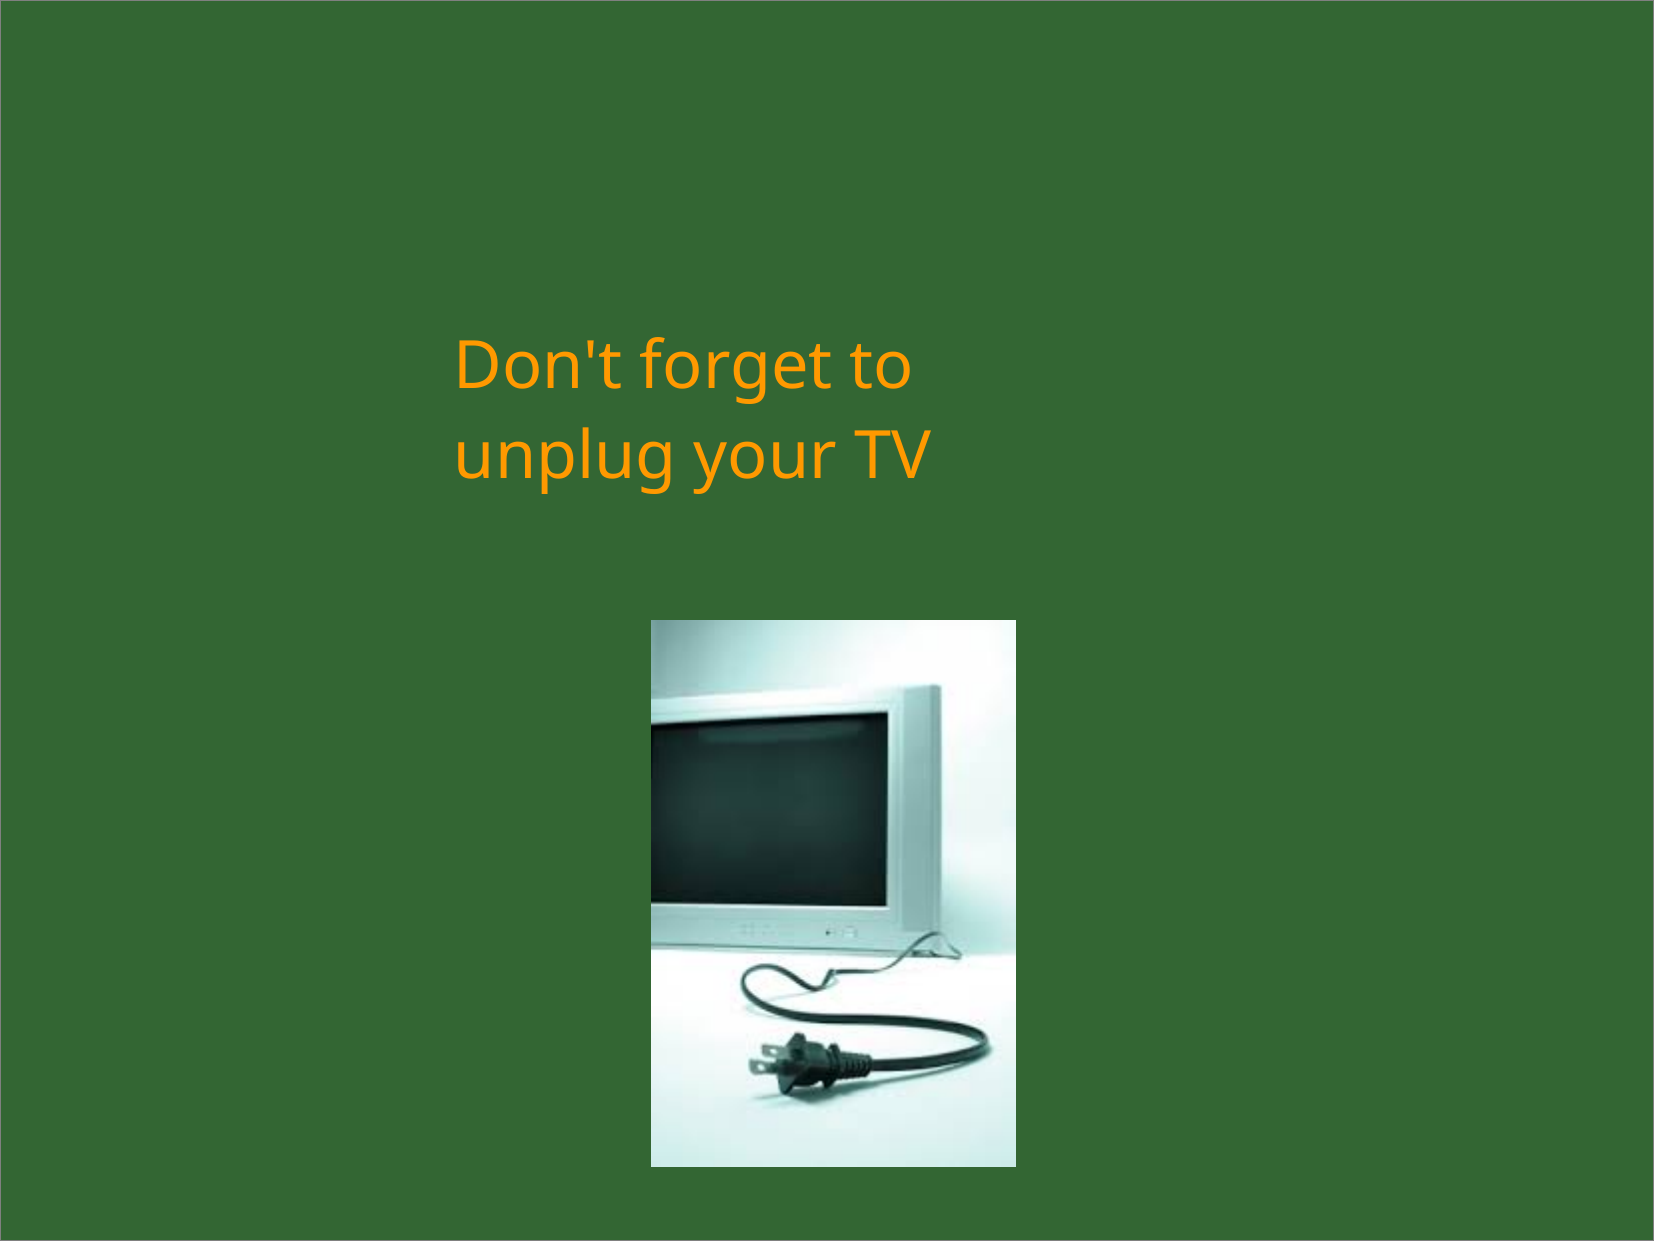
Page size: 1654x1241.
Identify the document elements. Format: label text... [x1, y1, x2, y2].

picture [651, 620, 1016, 1167]
text_box Don't forget to unplug your TV [439, 309, 1053, 462]
text_box [0, 0, 1654, 1240]
